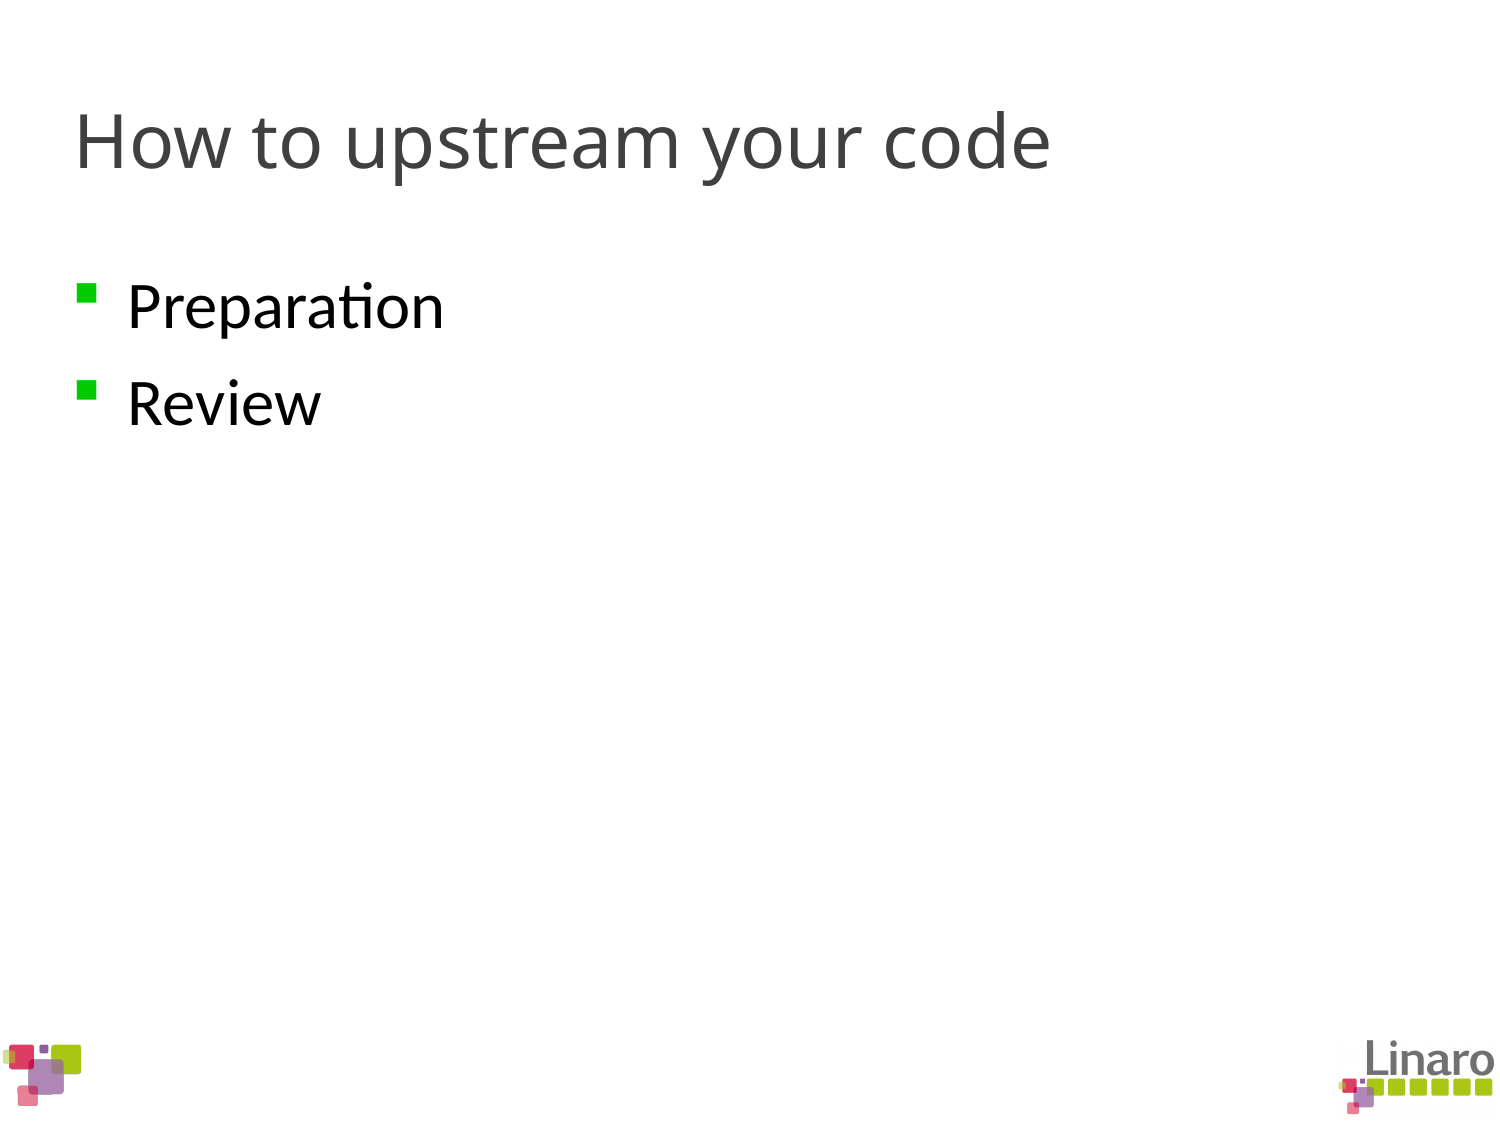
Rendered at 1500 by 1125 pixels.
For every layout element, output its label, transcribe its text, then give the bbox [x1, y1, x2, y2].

list Preparation Review [56, 254, 1426, 976]
title How to upstream your code [59, 40, 1410, 237]
picture [0, 1041, 84, 1125]
picture [1331, 1035, 1500, 1119]
